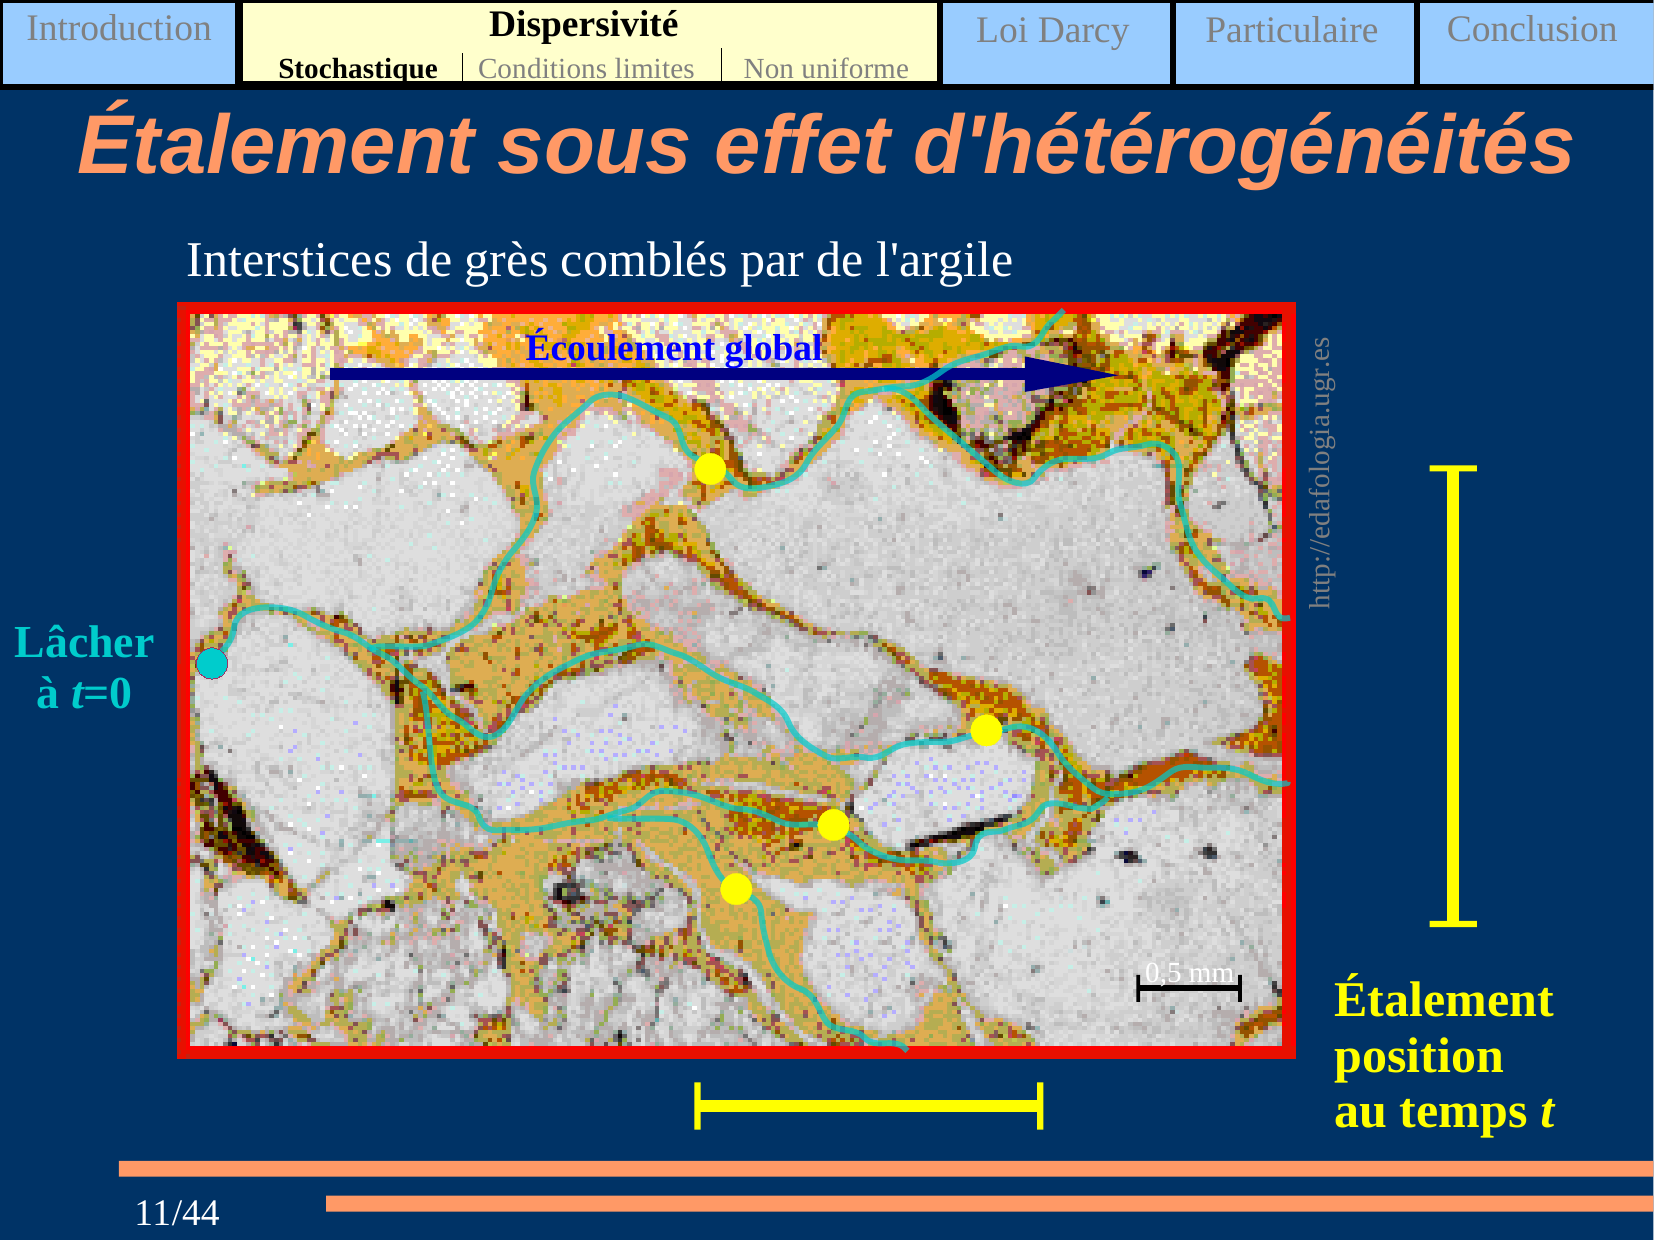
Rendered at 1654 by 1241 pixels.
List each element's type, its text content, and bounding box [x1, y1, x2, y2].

text_box Particulaire [1173, 1, 1412, 60]
text_box [0, 0, 474, 87]
title Étalement sous effet d'hétérogénéités [0, 87, 1654, 227]
text_box Conclusion [1411, 0, 1654, 58]
text_box Stochastique [263, 44, 454, 93]
text_box [970, 714, 1003, 747]
text_box Écoulement global [510, 319, 846, 377]
text_box Non uniforme [728, 44, 924, 93]
text_box Interstices de grès comblés par de l'argile [172, 225, 1029, 297]
text_box Étalement position au temps t [1319, 964, 1570, 1150]
text_box Conditions limites [463, 44, 710, 93]
text_box http://edafologia.ugr.es [1295, 321, 1344, 625]
text_box Loi Darcy [943, 1, 1169, 66]
text_box 0,5 mm [1130, 949, 1256, 997]
text_box Lâcher à t=0 [0, 609, 170, 728]
text_box Introduction [0, 0, 237, 59]
text_box [817, 809, 850, 841]
text_box [196, 647, 228, 680]
text_box [720, 873, 753, 905]
text_box [694, 0, 1654, 87]
picture [177, 302, 1296, 1059]
text_box [694, 453, 726, 485]
text_box Dispersivité [474, 0, 694, 44]
